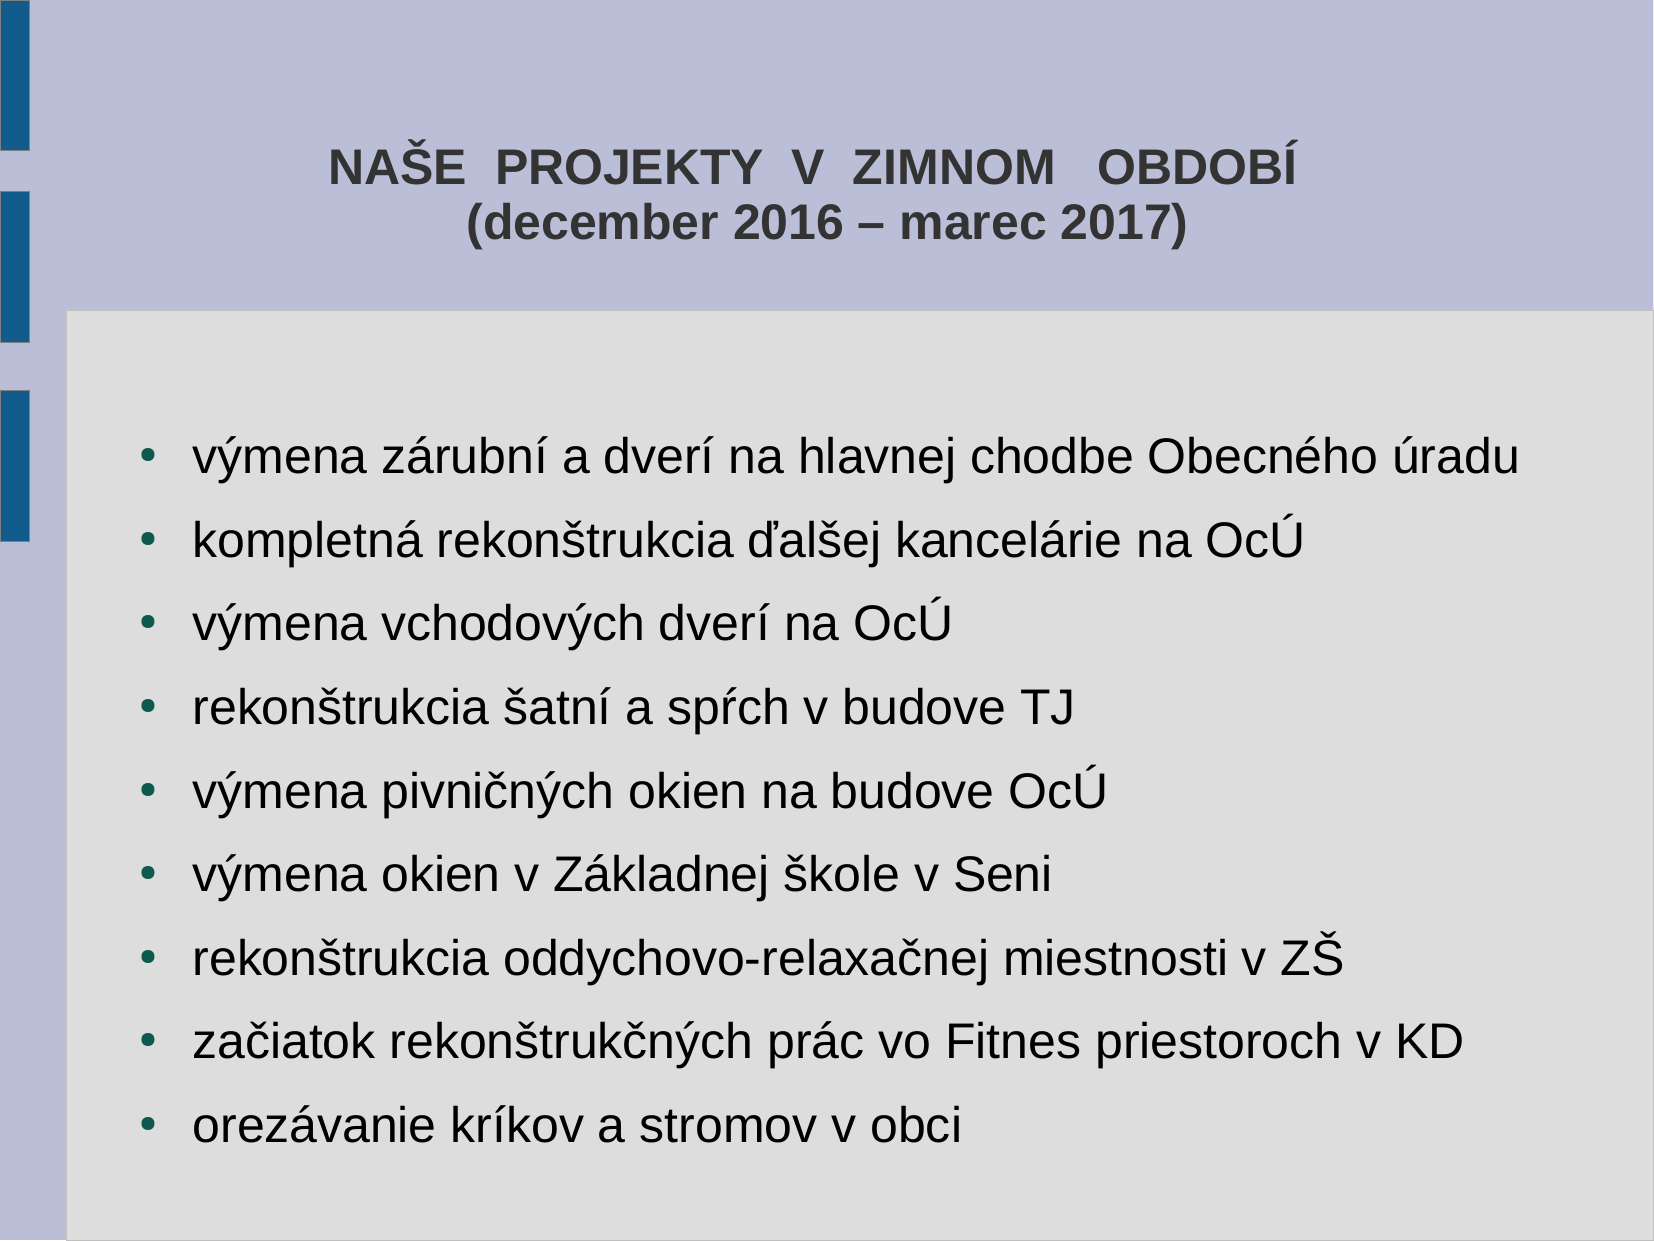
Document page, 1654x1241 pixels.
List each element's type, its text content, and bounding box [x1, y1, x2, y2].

title NAŠE PROJEKTY V ZIMNOM OBDOBÍ (december 2016 – marec 2017) [121, 91, 1534, 299]
list výmena zárubní a dverí na hlavnej chodbe Obecného úradu kompletná rekonštrukcia ďalšej kancelárie na OcÚ výmena vchodových dverí na OcÚ rekonštrukcia šatní a spŕch v budove TJ výmena pivničných okien na budove OcÚ výmena okien v Základnej škole v Seni rekonštrukcia oddychovo-relaxačnej miestnosti v ZŠ začiatok rekonštrukčných prác vo Fitnes priestoroch v KD orezávanie kríkov a stromov v obci [121, 344, 1534, 1217]
